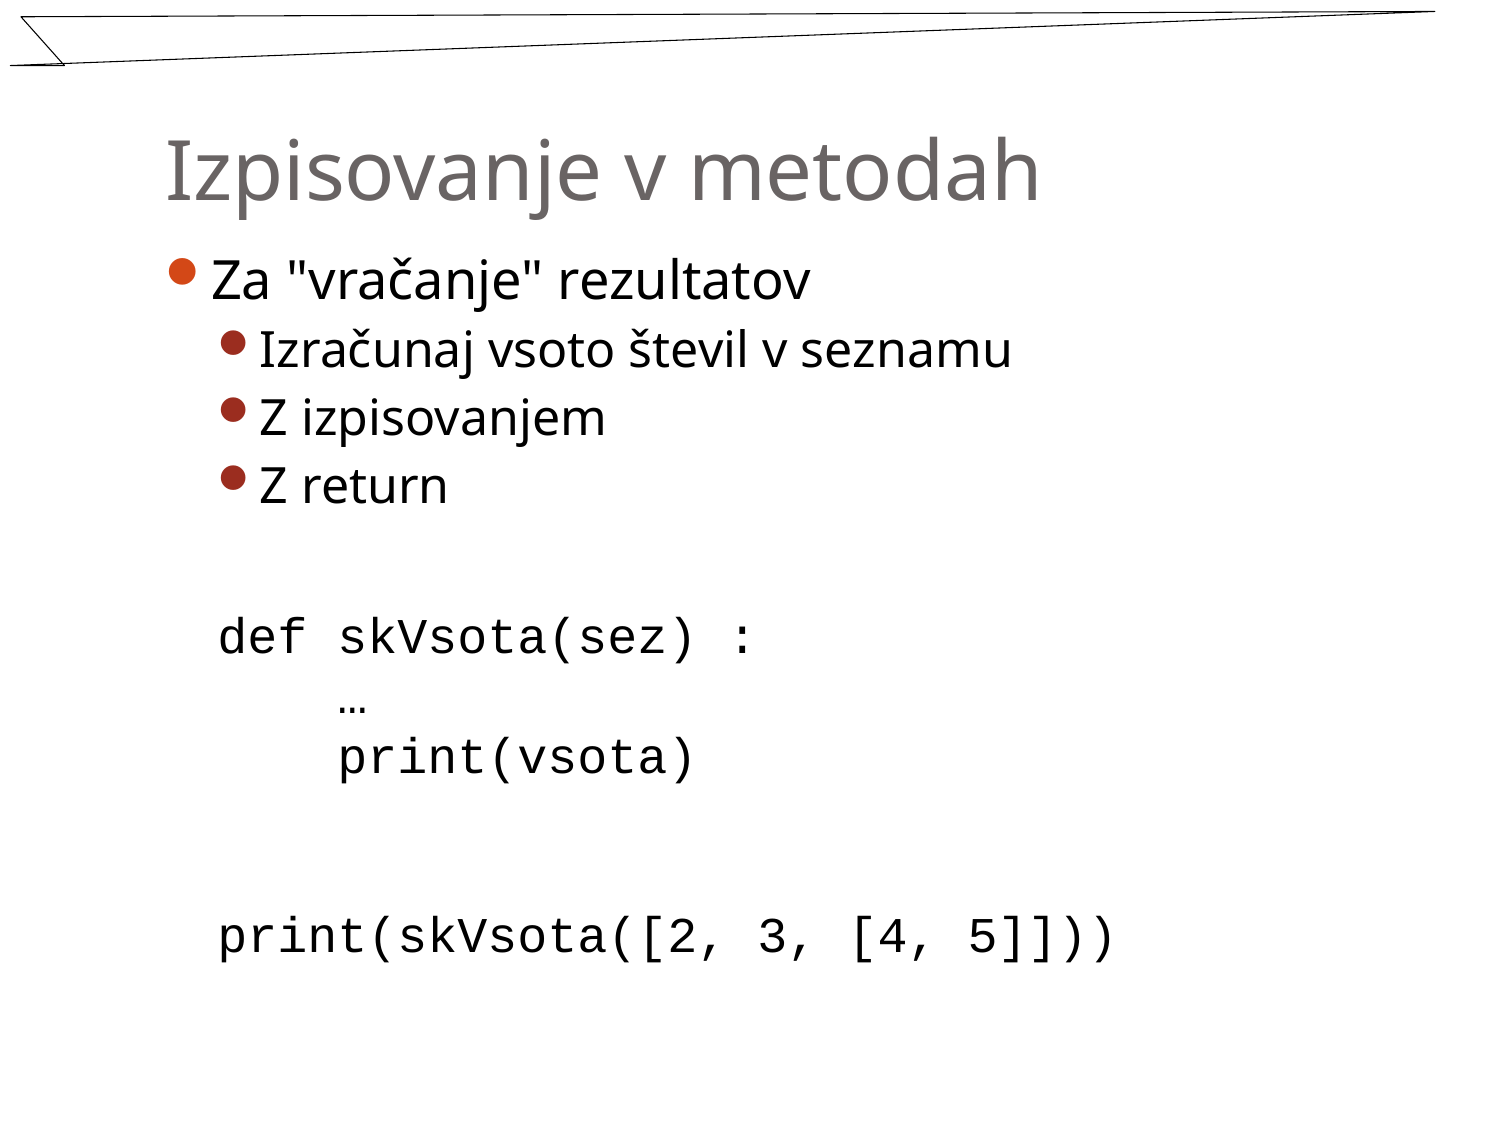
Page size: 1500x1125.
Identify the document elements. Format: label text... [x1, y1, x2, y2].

title Izpisovanje v metodah [150, 45, 1425, 233]
list Za "vračanje" rezultatov Izračunaj vsoto števil v seznamu Z izpisovanjem Z return def skVsota(sez) : … print(vsota) print(skVsota([2, 3, [4, 5]])) [150, 237, 1425, 988]
